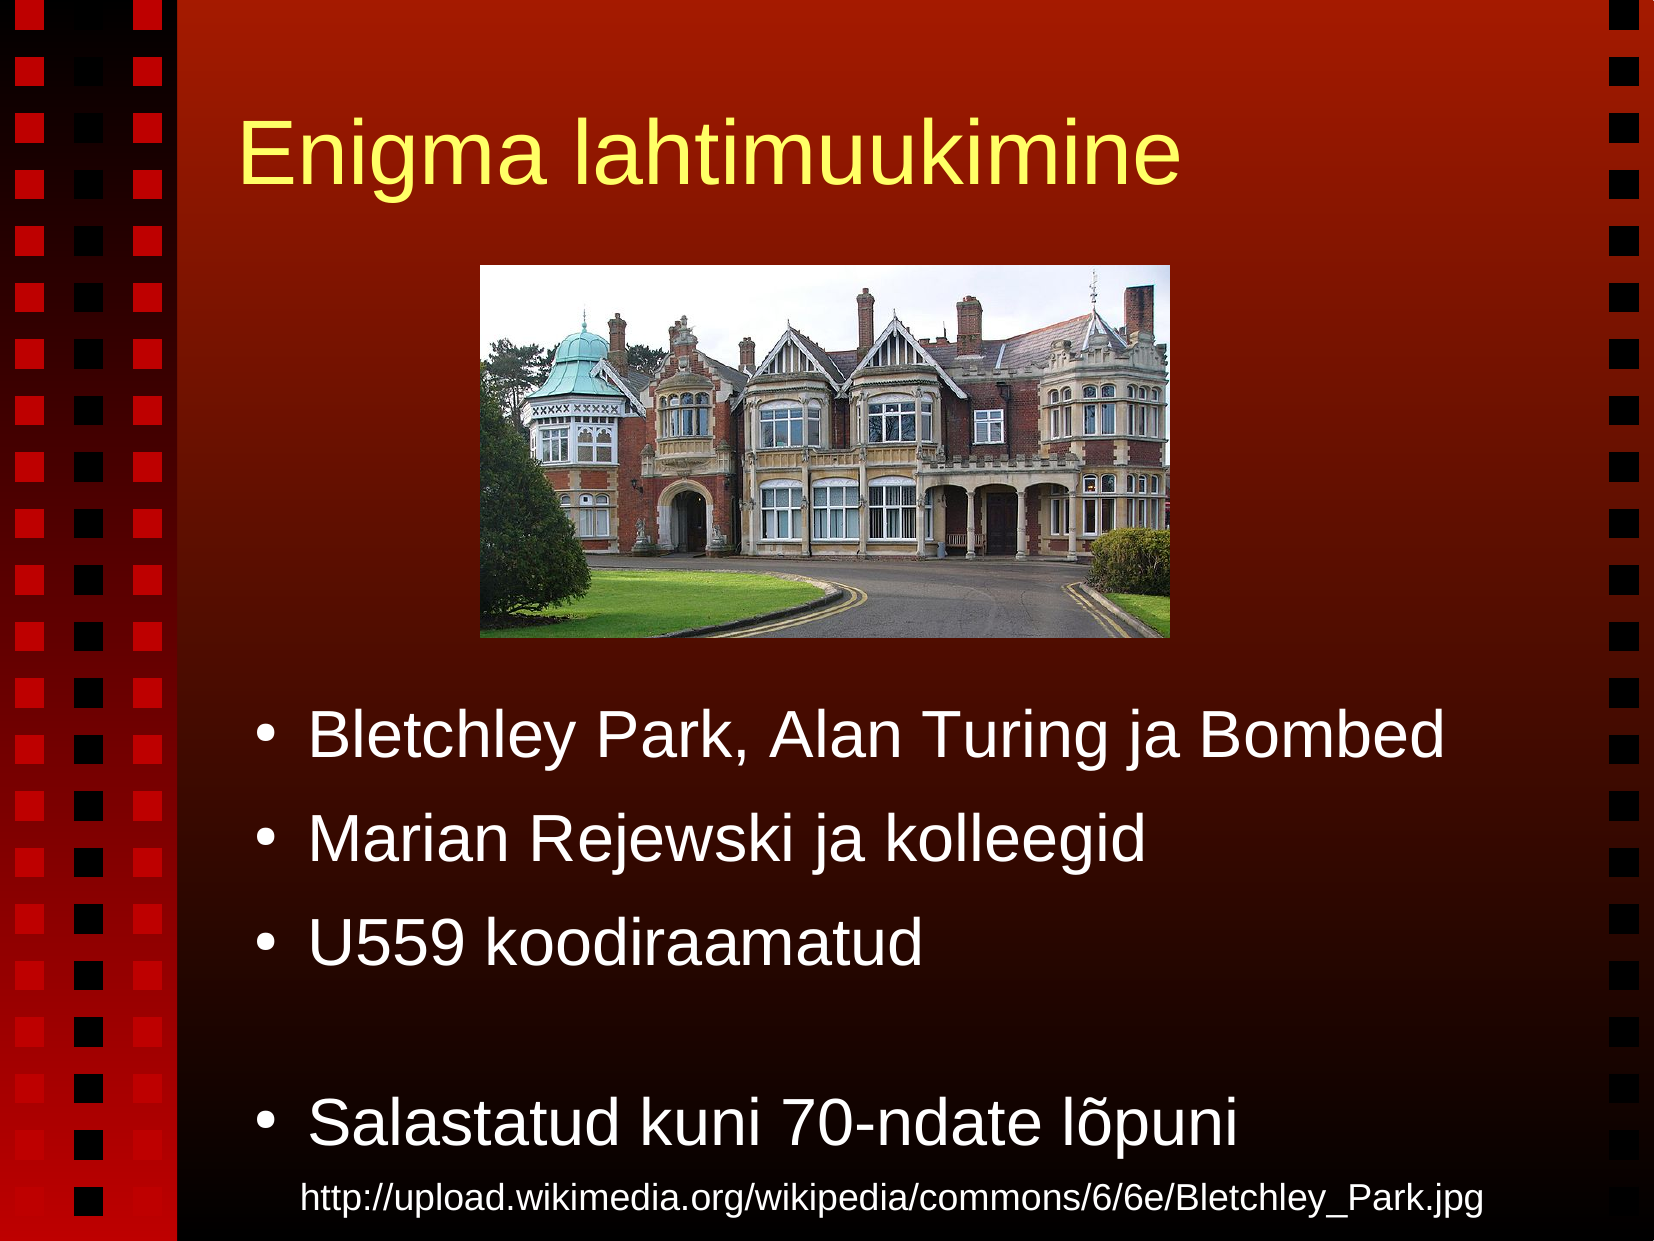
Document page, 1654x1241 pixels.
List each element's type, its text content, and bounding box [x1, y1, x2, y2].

text_box http://upload.wikimedia.org/wikipedia/commons/6/6e/Bletchley_Park.jpg [285, 1169, 1501, 1227]
list Bletchley Park, Alan Turing ja Bombed Marian Rejewski ja kolleegid U559 koodiraamatud Salastatud kuni 70-ndate lõpuni [236, 696, 1571, 1160]
picture [480, 265, 1170, 638]
title Enigma lahtimuukimine [236, 49, 1571, 257]
